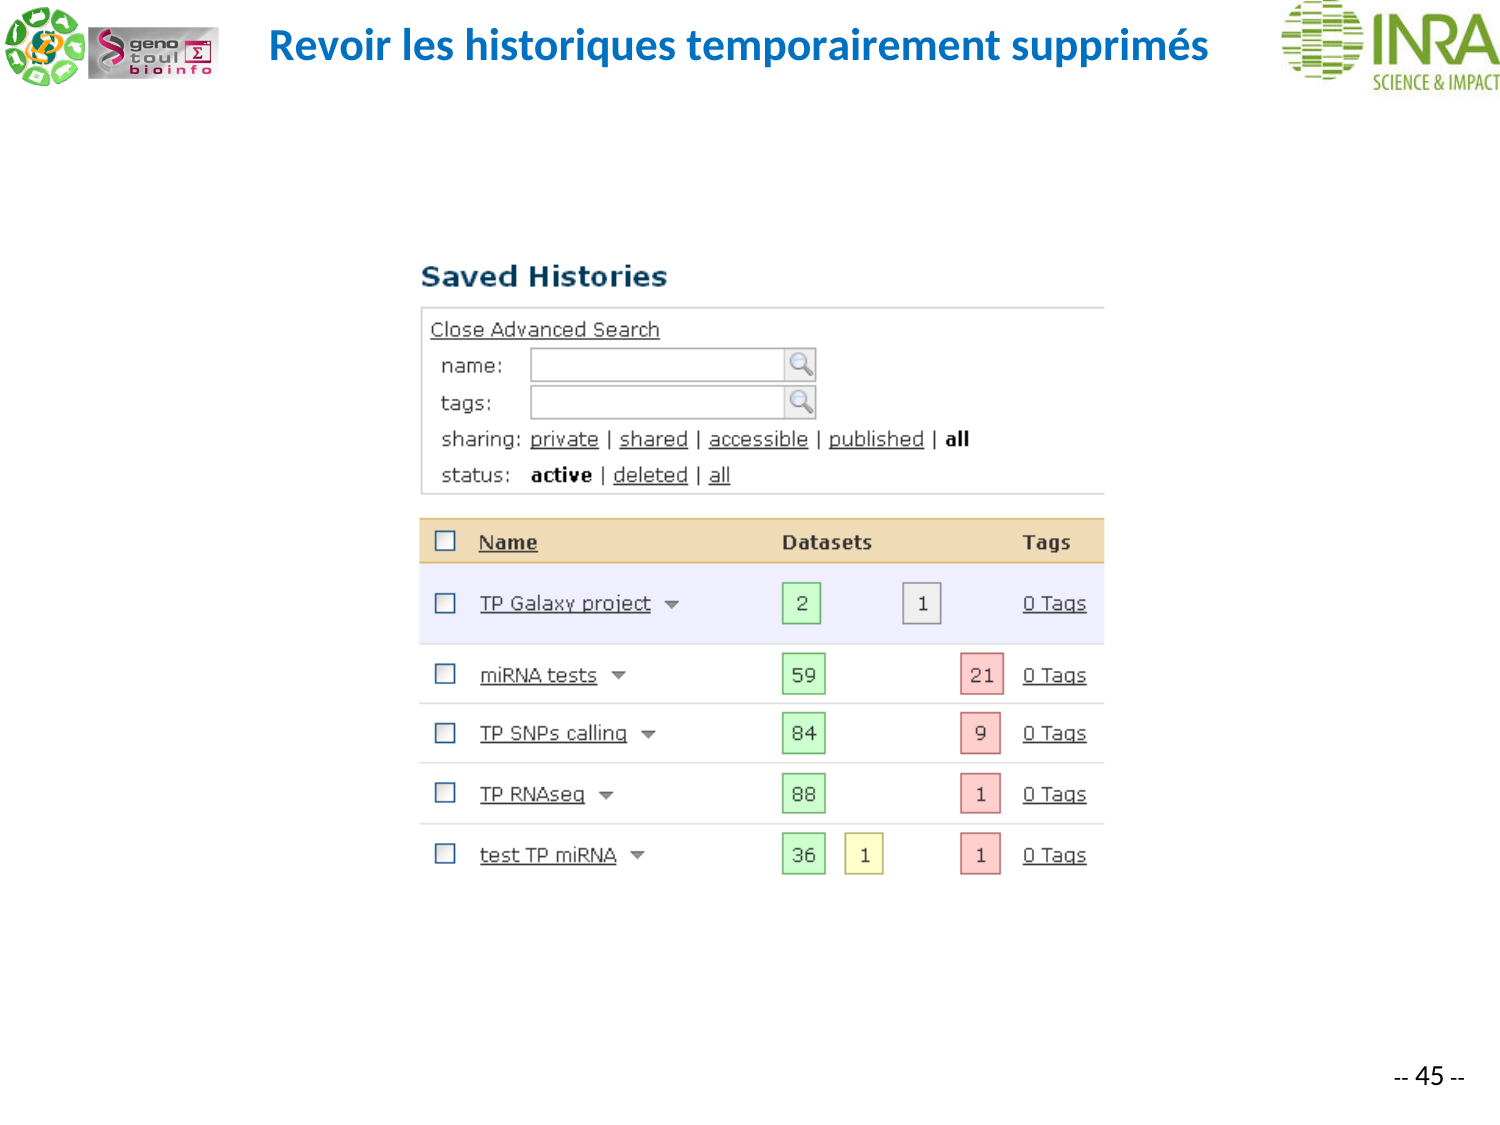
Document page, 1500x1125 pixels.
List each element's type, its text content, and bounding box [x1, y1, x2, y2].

picture [88, 27, 219, 79]
picture [5, 7, 85, 86]
picture [407, 243, 1105, 881]
text_box Revoir les historiques temporairement supprimés [253, 19, 1424, 90]
picture [1281, 0, 1500, 110]
